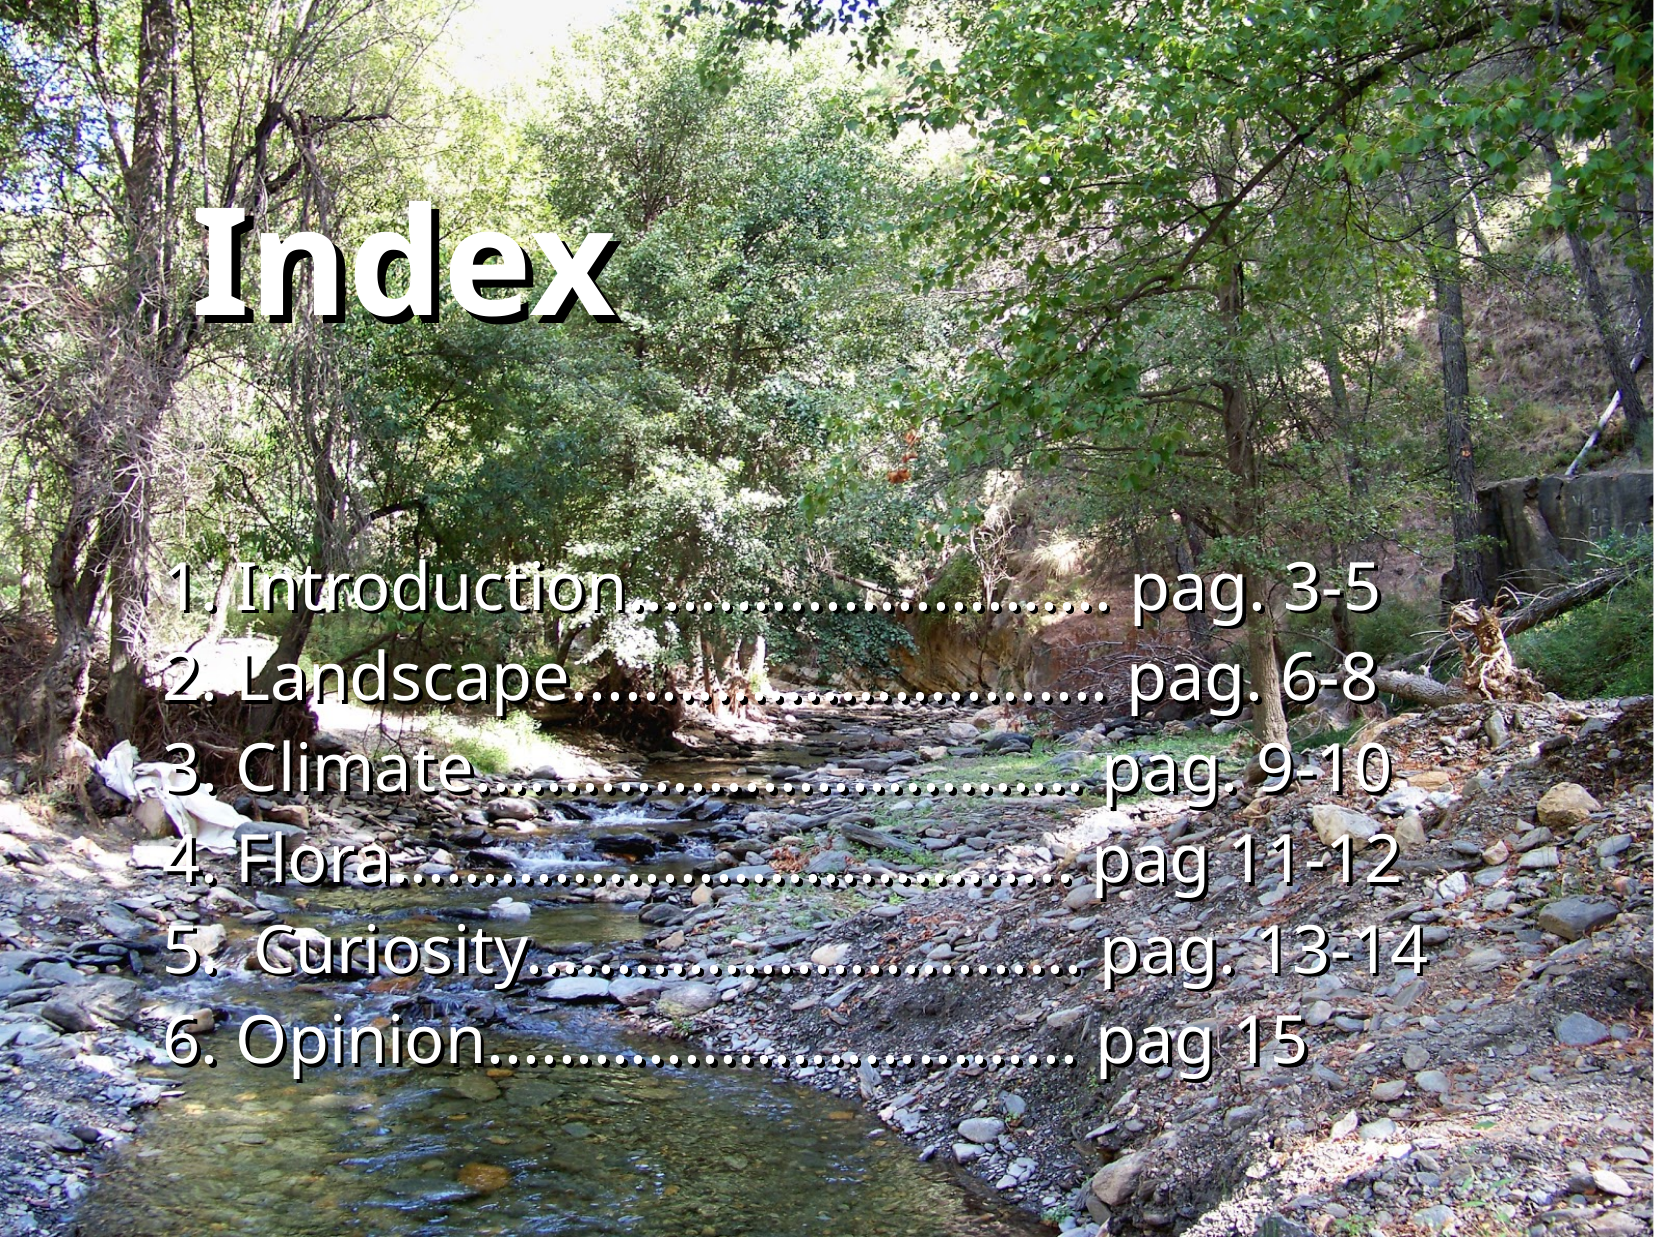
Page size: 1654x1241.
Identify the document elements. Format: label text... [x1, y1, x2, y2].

picture [0, 0, 1654, 1237]
text_box 1. Introduction........................... pag. 3-5 2. Landscape.............................. pag. 6-8 3. Climate.................................. pag. 9-10 4. Flora...................................... pag 11-12 5. Curiosity............................... pag. 13-14 6. Opinion................................. pag 15 [147, 531, 1468, 1064]
text_box Index [177, 147, 655, 531]
